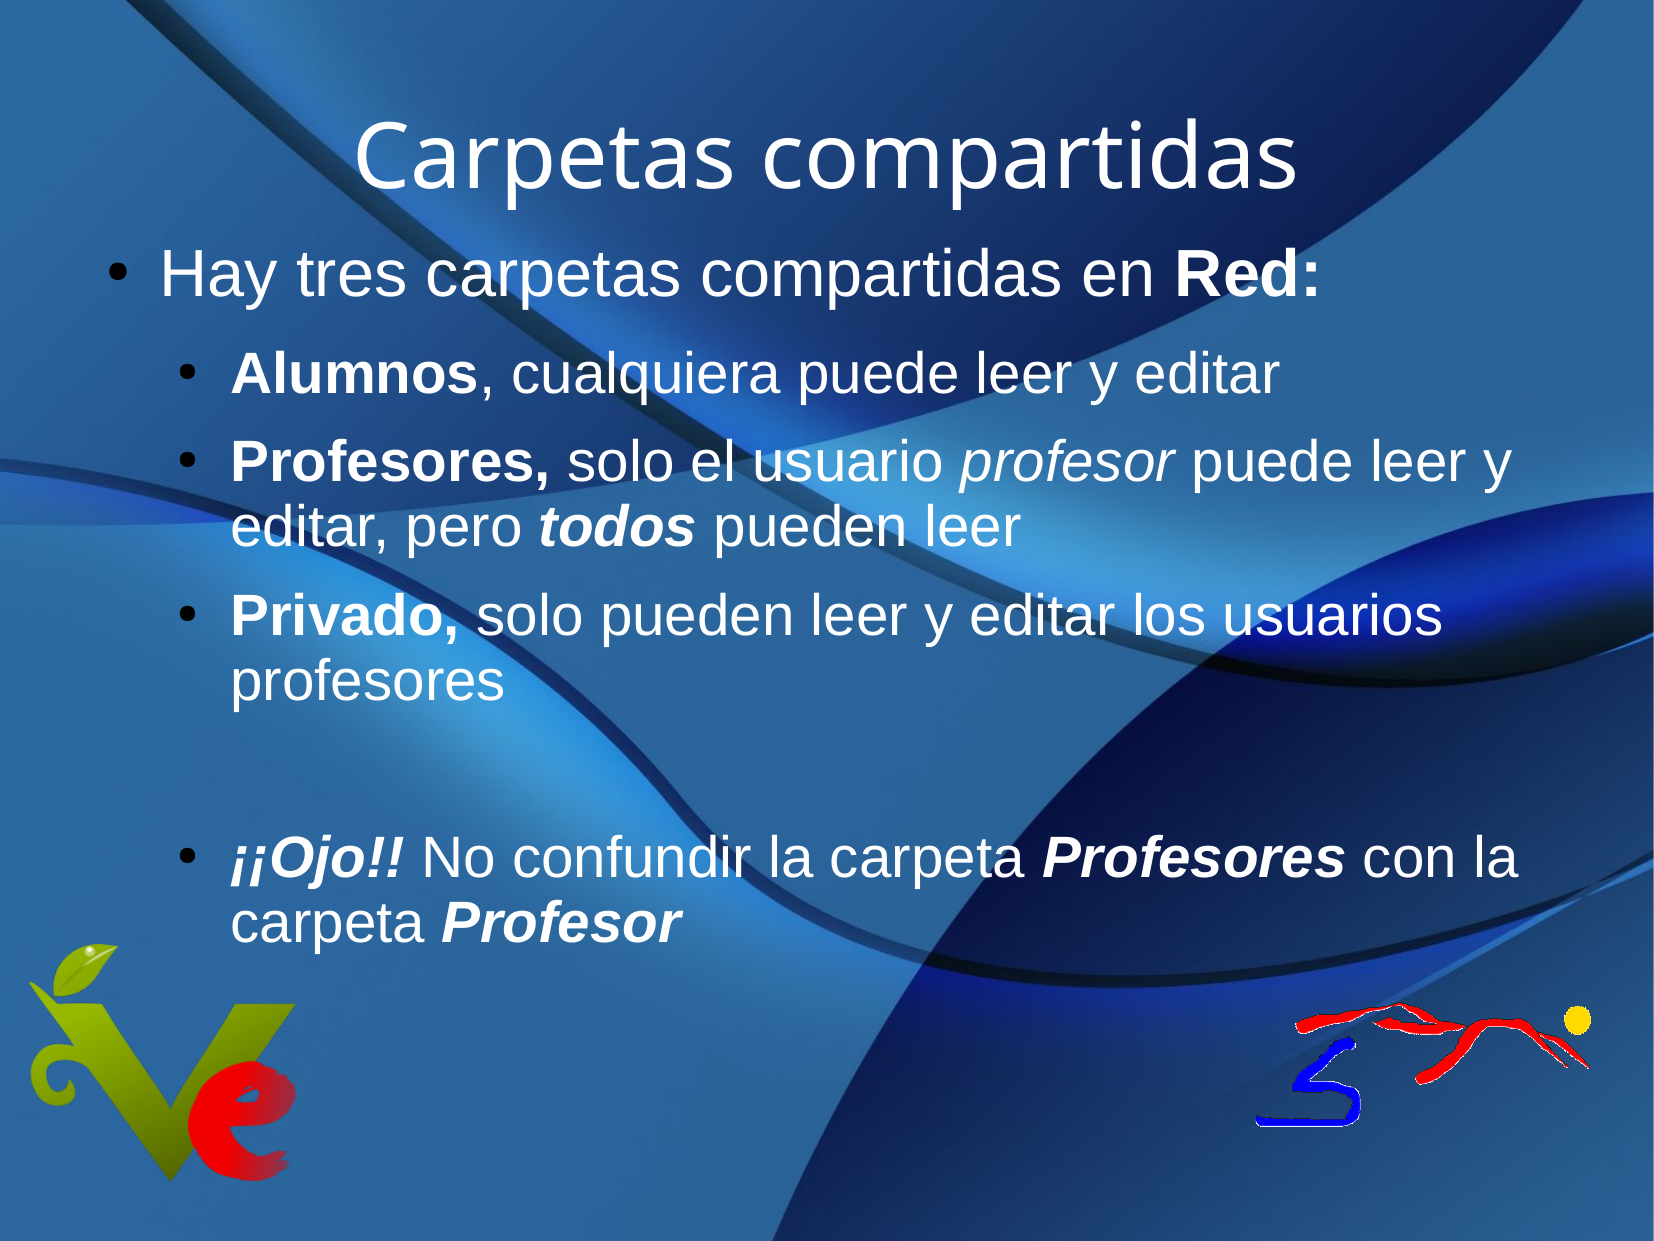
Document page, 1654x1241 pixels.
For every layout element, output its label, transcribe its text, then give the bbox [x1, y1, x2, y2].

picture [0, 0, 1654, 1241]
list Hay tres carpetas compartidas en Red: Alumnos, cualquiera puede leer y editar Profesores, solo el usuario profesor puede leer y editar, pero todos pueden leer Privado, solo pueden leer y editar los usuarios profesores ¡¡Ojo!! No confundir la carpeta Profesores con la carpeta Profesor [88, 236, 1577, 1006]
title Carpetas compartidas [82, 49, 1571, 257]
